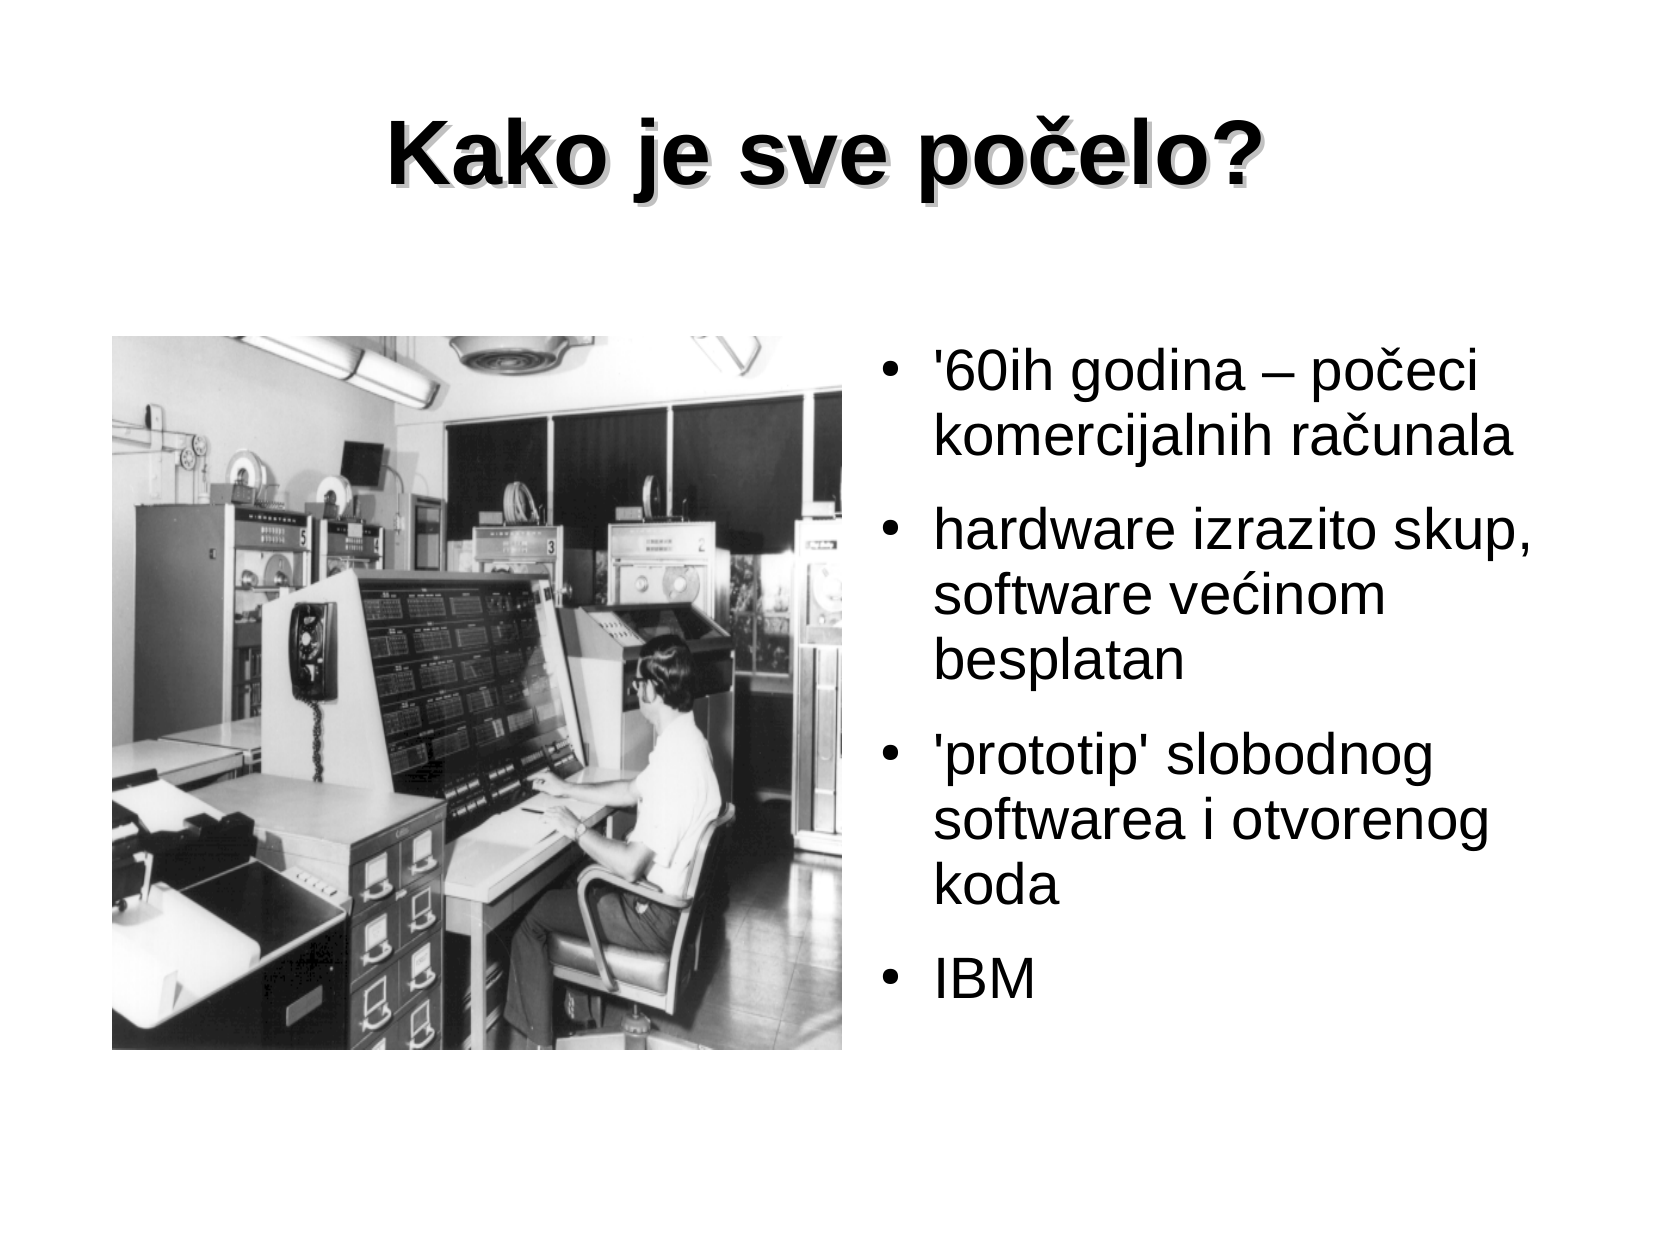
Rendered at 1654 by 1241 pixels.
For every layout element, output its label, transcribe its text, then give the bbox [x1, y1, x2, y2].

list '60ih godina – počeci komercijalnih računala hardware izrazito skup, software većinom besplatan 'prototip' slobodnog softwarea i otvorenog koda IBM [862, 337, 1572, 1126]
title Kako je sve počelo? [82, 49, 1571, 257]
picture [112, 336, 842, 1051]
